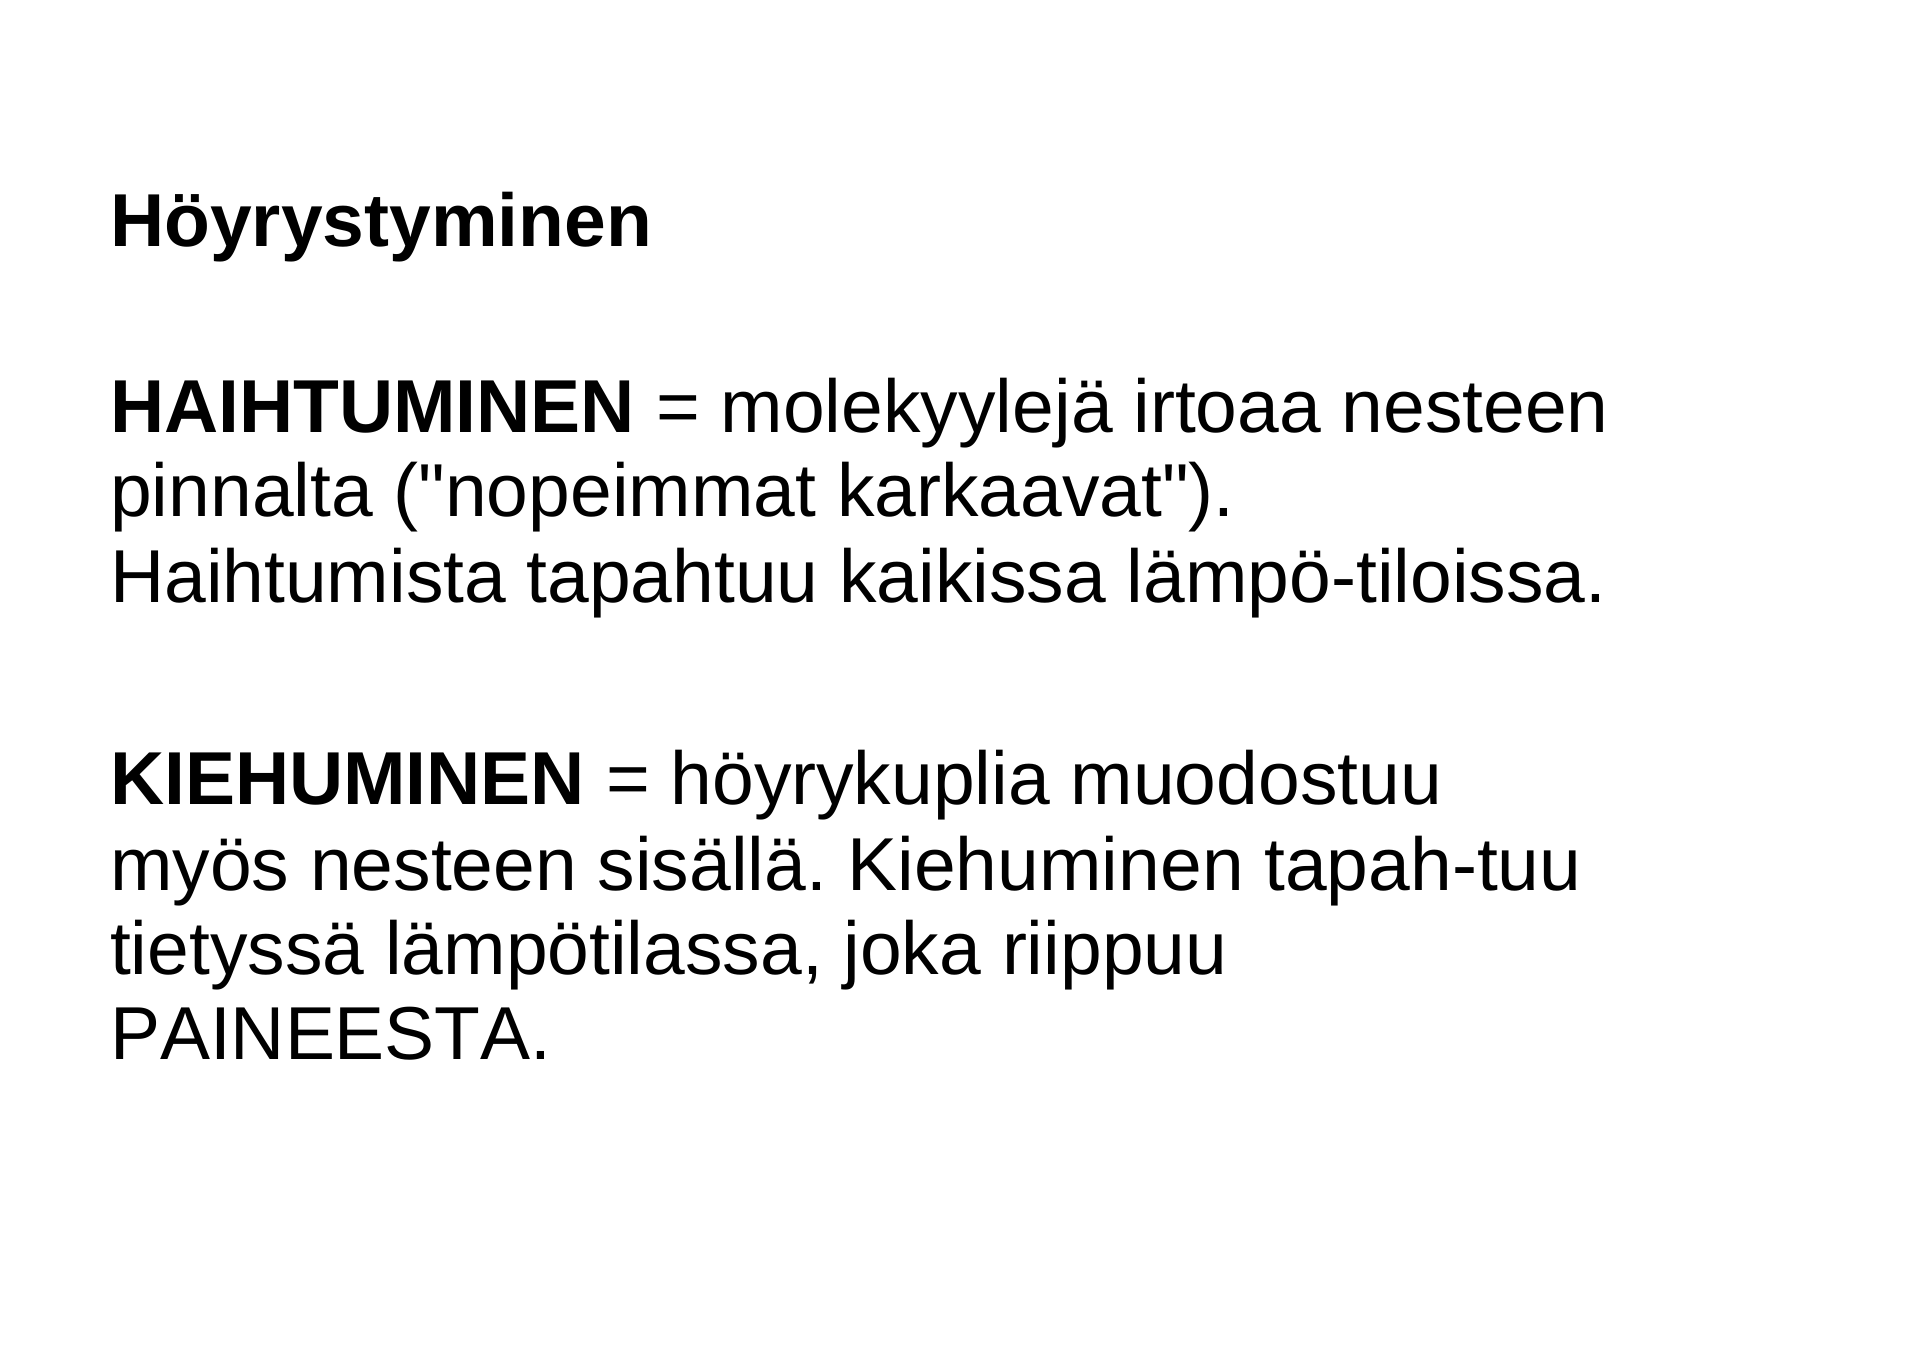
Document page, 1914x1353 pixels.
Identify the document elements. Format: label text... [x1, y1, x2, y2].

text_box Höyrystyminen HAIHTUMINEN = molekyylejä irtoaa nesteen pinnalta ("nopeimmat karkaavat"). Haihtumista tapahtuu kaikissa lämpö-tiloissa. KIEHUMINEN = höyrykuplia muodostuu myös nesteen sisällä. Kiehuminen tapah-tuu tietyssä lämpötilassa, joka riippuu PAINEESTA. [95, 167, 1791, 924]
